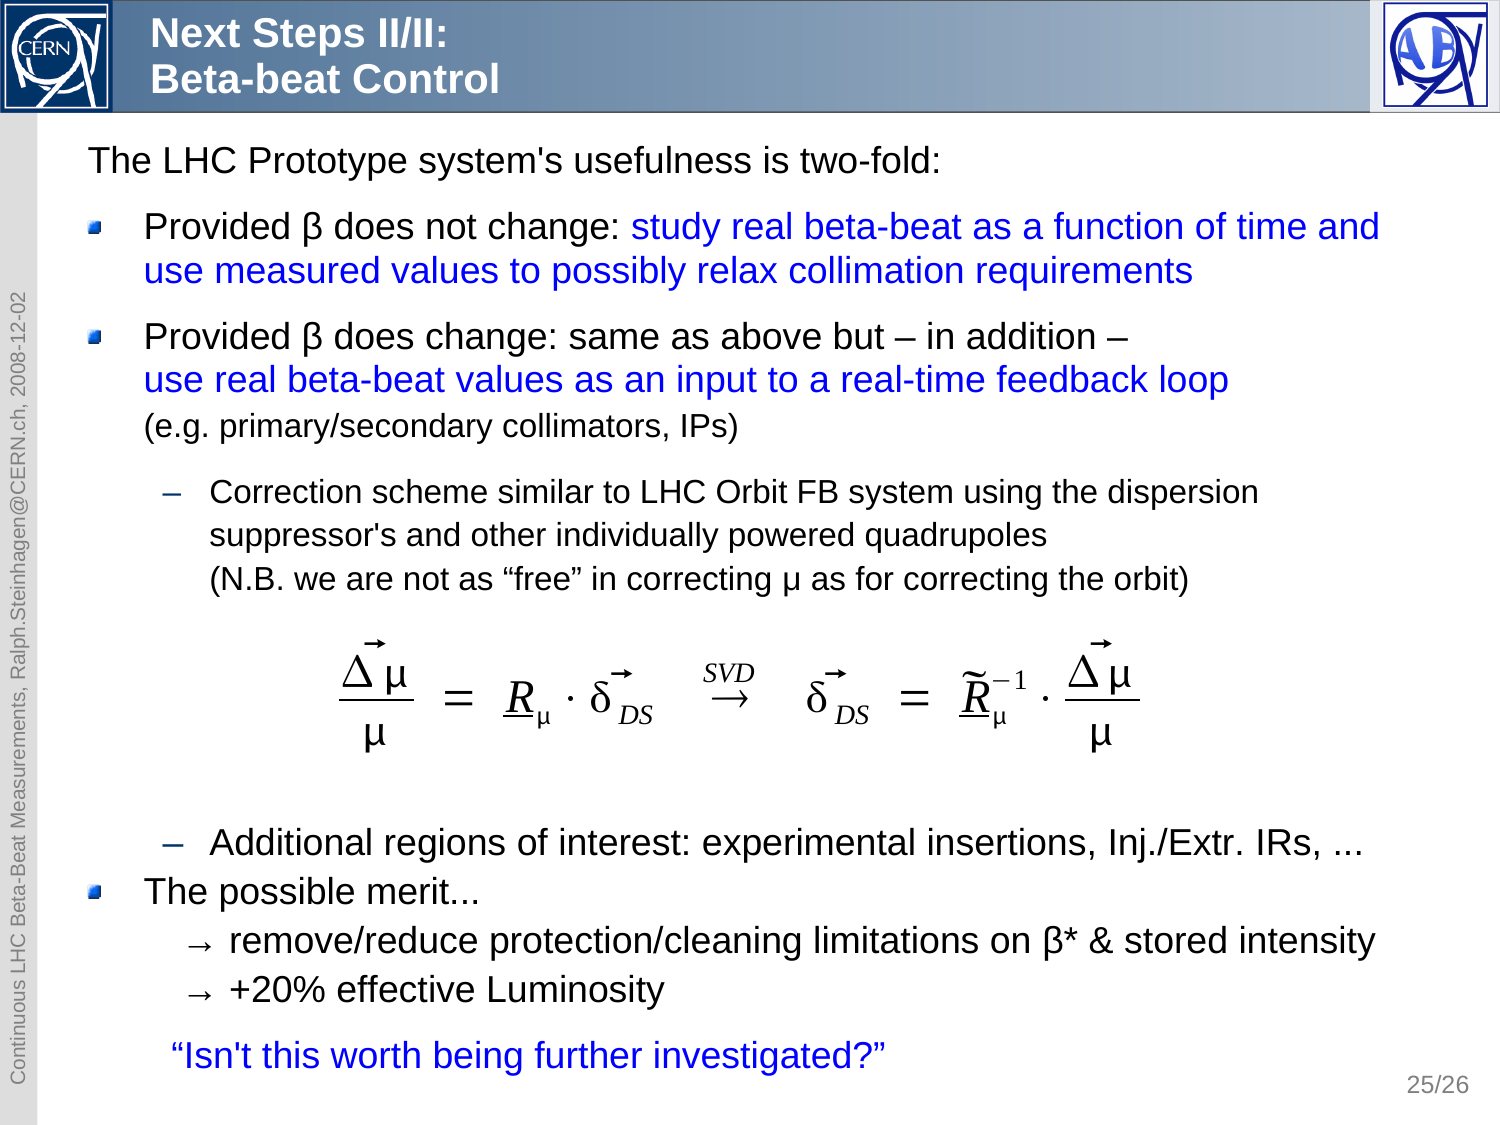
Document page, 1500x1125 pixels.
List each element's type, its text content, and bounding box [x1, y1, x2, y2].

picture [0, 0, 113, 113]
picture [1382, 1, 1489, 108]
list The LHC Prototype system's usefulness is two-fold: Provided β does not change: study real beta-beat as a function of time and use measured values to possibly relax collimation requirements Provided β does change: same as above but – in addition – use real beta-beat values as an input to a real-time feedback loop (e.g. primary/secondary collimators, IPs) Correction scheme similar to LHC Orbit FB system using the dispersion suppressor's and other individually powered quadrupoles (N.B. we are not as “free” in correcting μ as for correcting the orbit) Additional regions of interest: experimental insertions, Inj./Extr. IRs, ... The possible merit... → remove/reduce protection/cleaning limitations on β* & stored intensity → +20% effective Luminosity “Isn't this worth being further investigated?” [87, 137, 1438, 1077]
title Next Steps II/II: Beta-beat Control [150, 7, 1201, 106]
chart [324, 637, 1153, 756]
